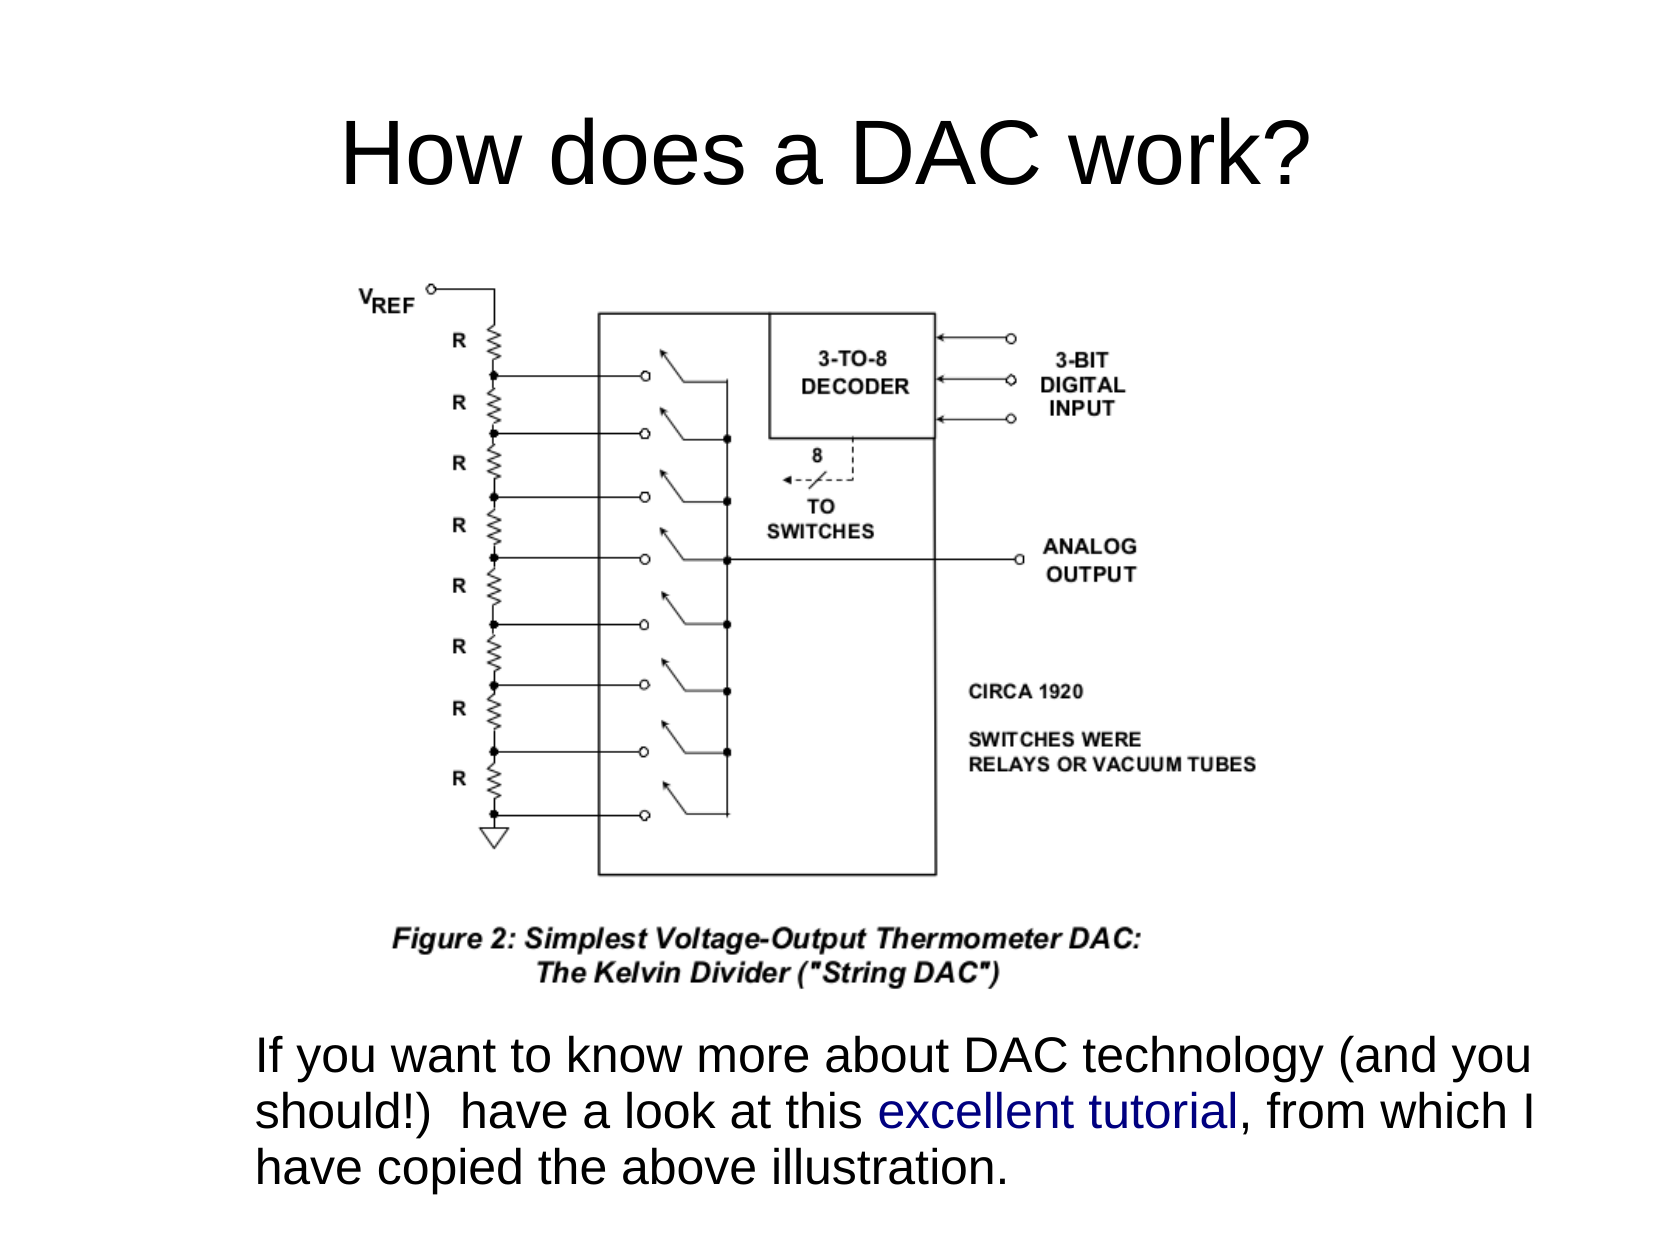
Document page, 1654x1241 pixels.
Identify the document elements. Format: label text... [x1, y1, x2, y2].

picture [345, 256, 1279, 1017]
title How does a DAC work? [82, 49, 1571, 257]
text_box If you want to know more about DAC technology (and you should!) have a look at this excellent tutorial, from which I have copied the above illustration. [240, 1020, 1591, 1203]
